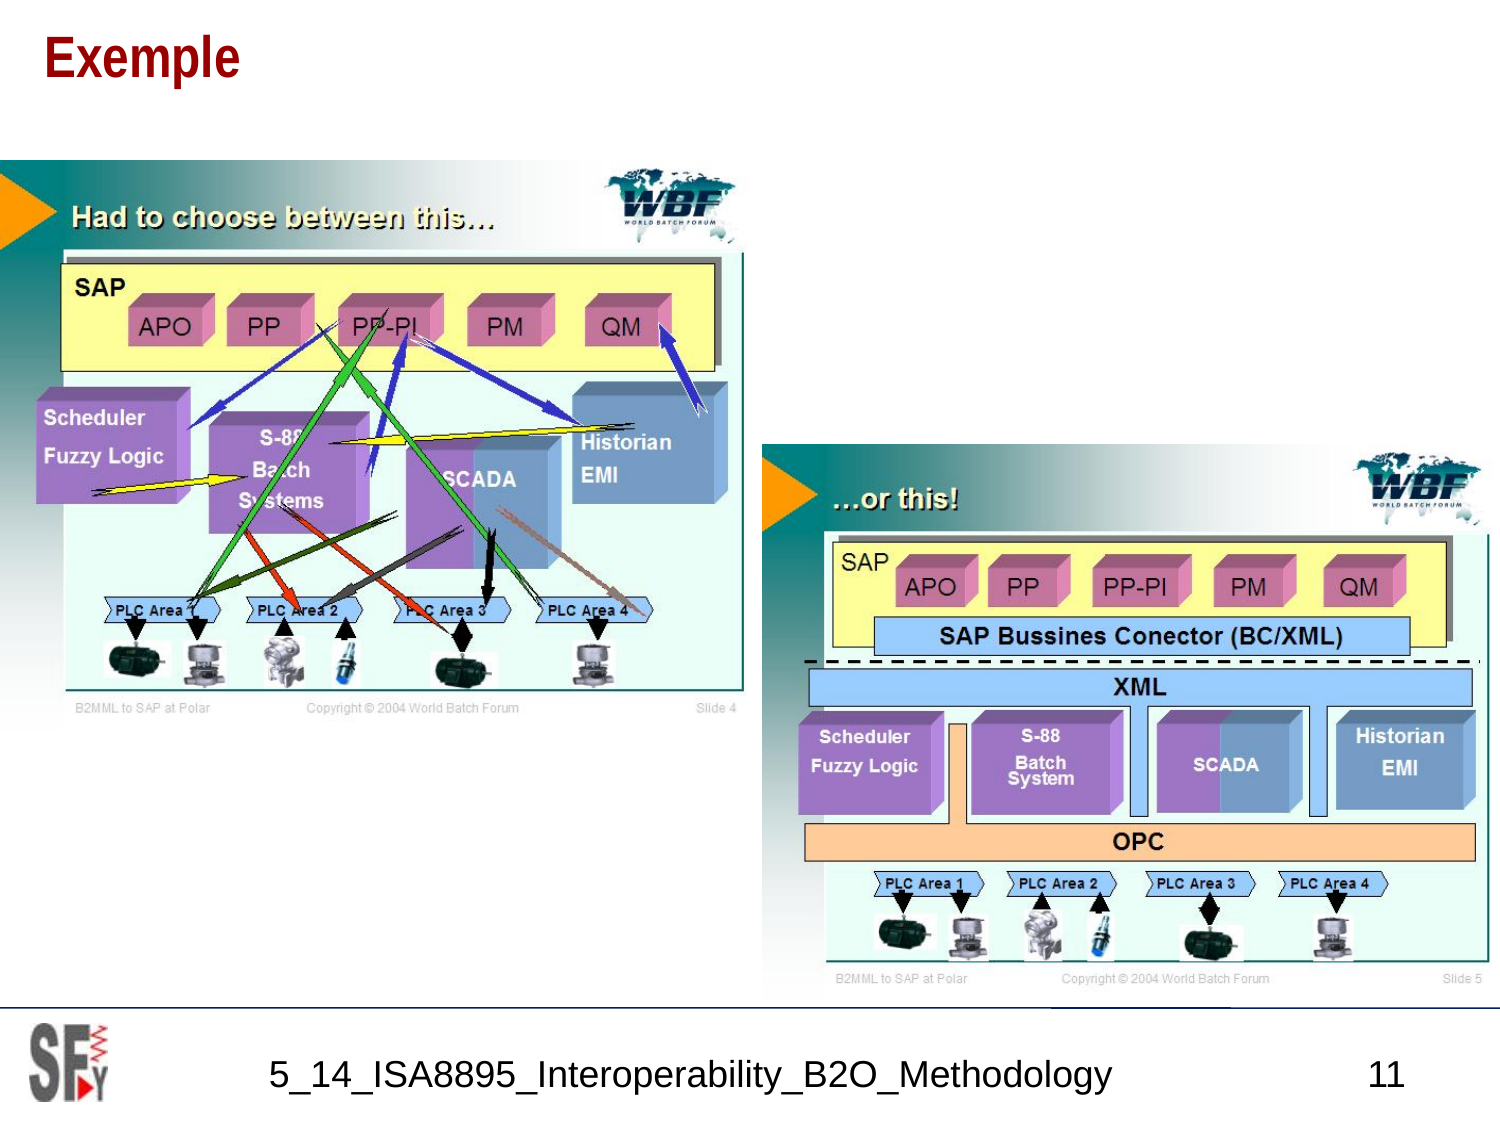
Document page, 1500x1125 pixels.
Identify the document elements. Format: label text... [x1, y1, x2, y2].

slide_number <numéro> [1352, 1034, 1490, 1103]
picture [29, 1023, 108, 1102]
footer 5_14_ISA8895_Interoperability_B2O_Methodology [253, 1034, 1336, 1103]
title Exemple [29, 12, 1471, 138]
chart [0, 160, 1500, 1005]
